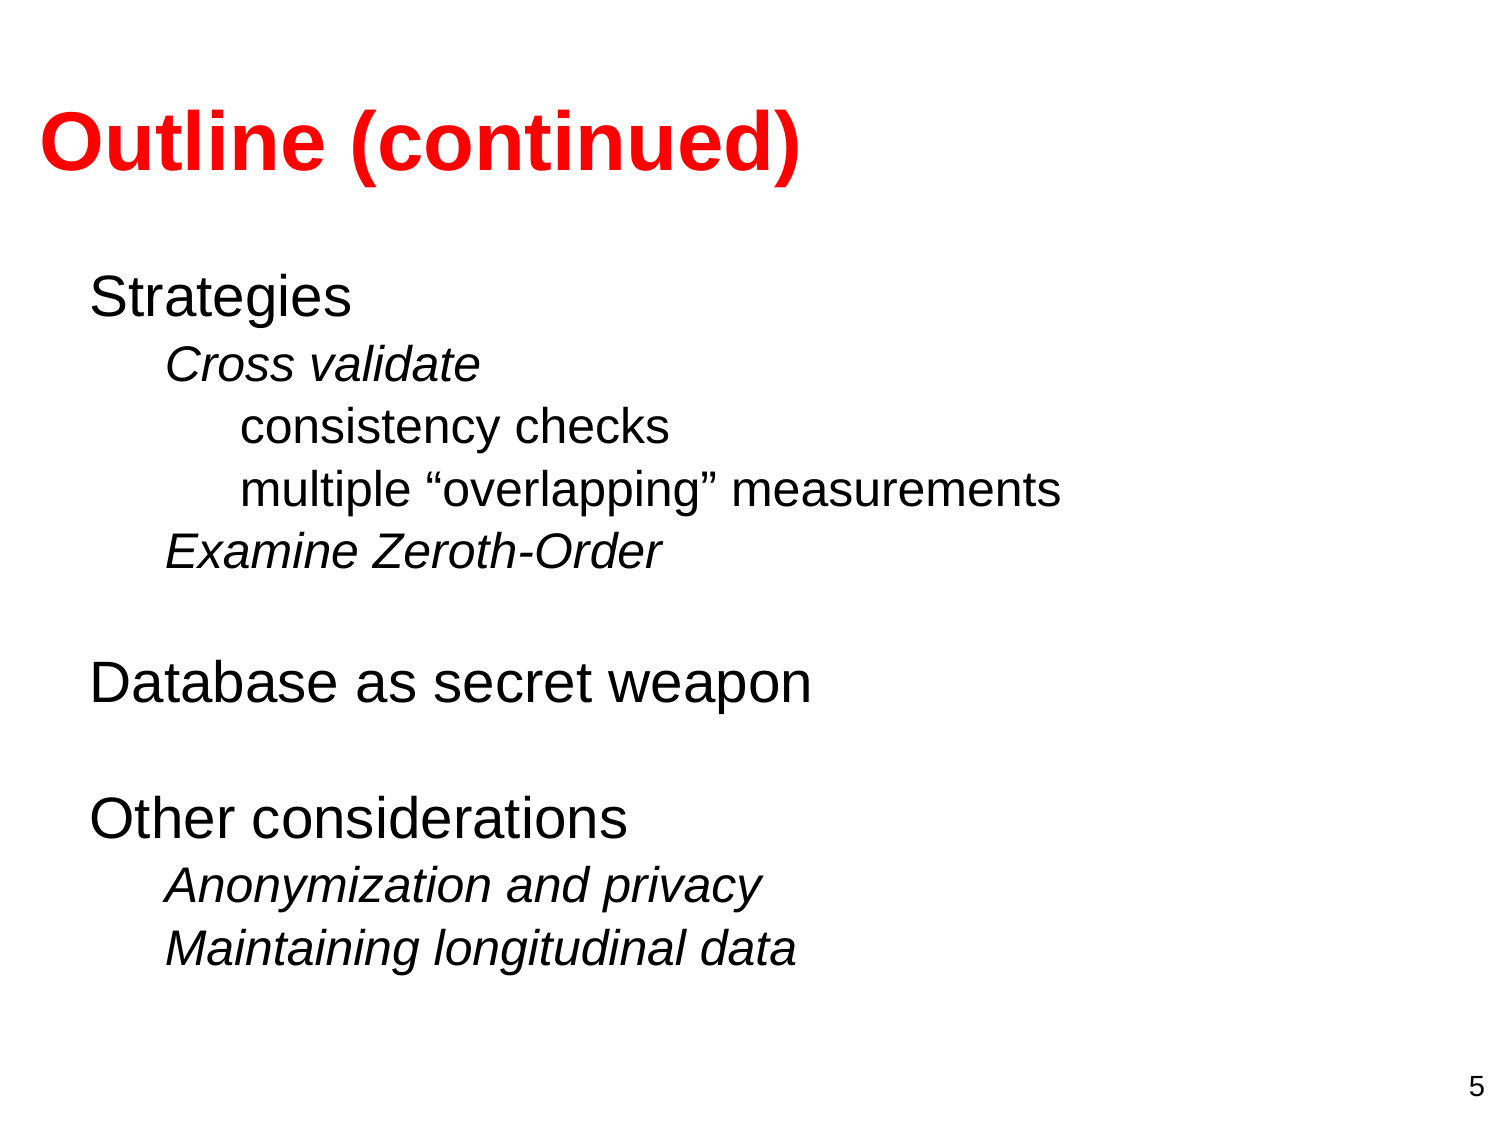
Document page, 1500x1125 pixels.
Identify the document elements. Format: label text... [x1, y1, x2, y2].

list Strategies Cross validate consistency checks multiple “overlapping” measurements Examine Zeroth-Order Database as secret weapon Other considerations Anonymization and privacy Maintaining longitudinal data [75, 262, 1426, 1125]
title Outline (continued) [24, 47, 1463, 236]
